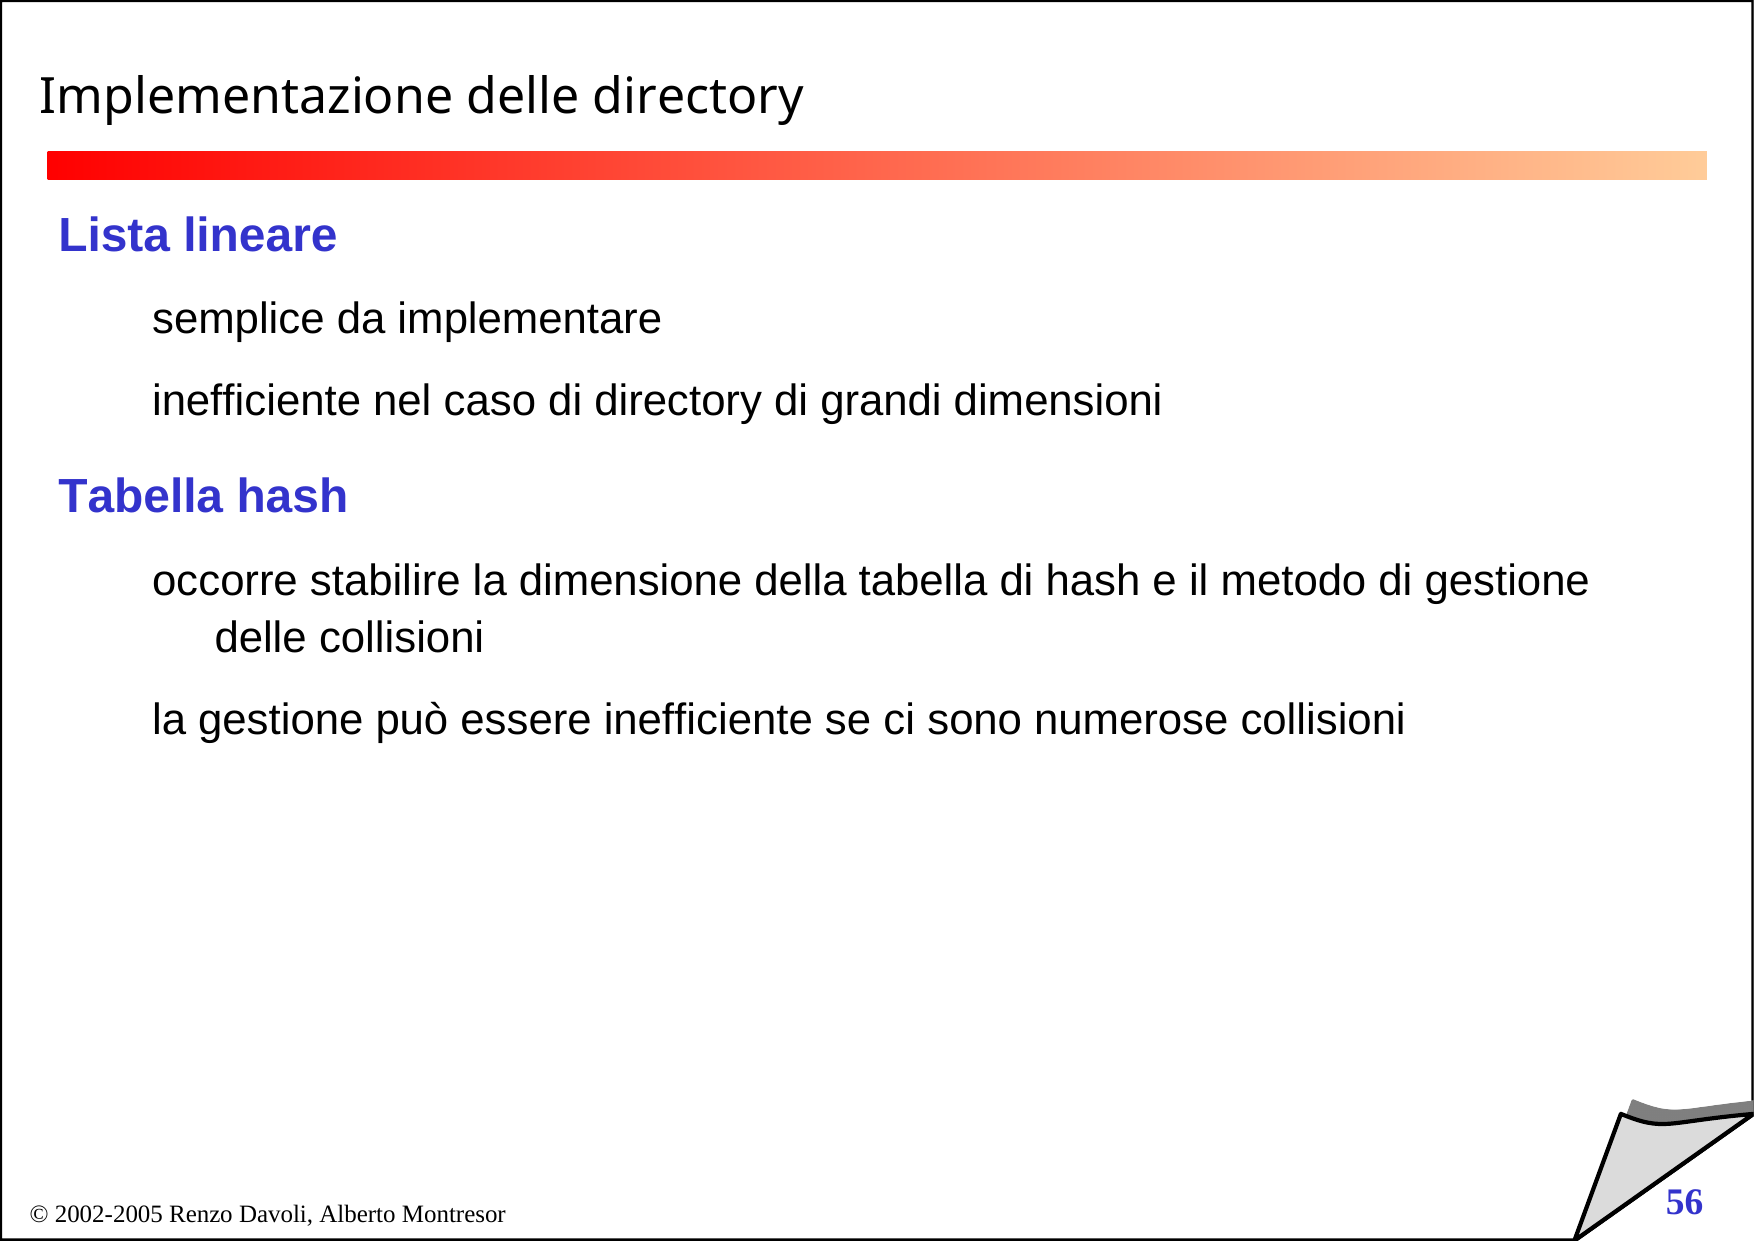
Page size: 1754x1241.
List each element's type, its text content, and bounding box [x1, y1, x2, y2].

list Lista lineare semplice da implementare inefficiente nel caso di directory di grandi dimensioni Tabella hash occorre stabilire la dimensione della tabella di hash e il metodo di gestione delle collisioni la gestione può essere inefficiente se ci sono numerose collisioni [58, 206, 1695, 861]
text_box 6-11 [1074, 152, 1078, 179]
title Implementazione delle directory [40, 49, 1713, 144]
text_box Start [1469, 152, 1474, 179]
